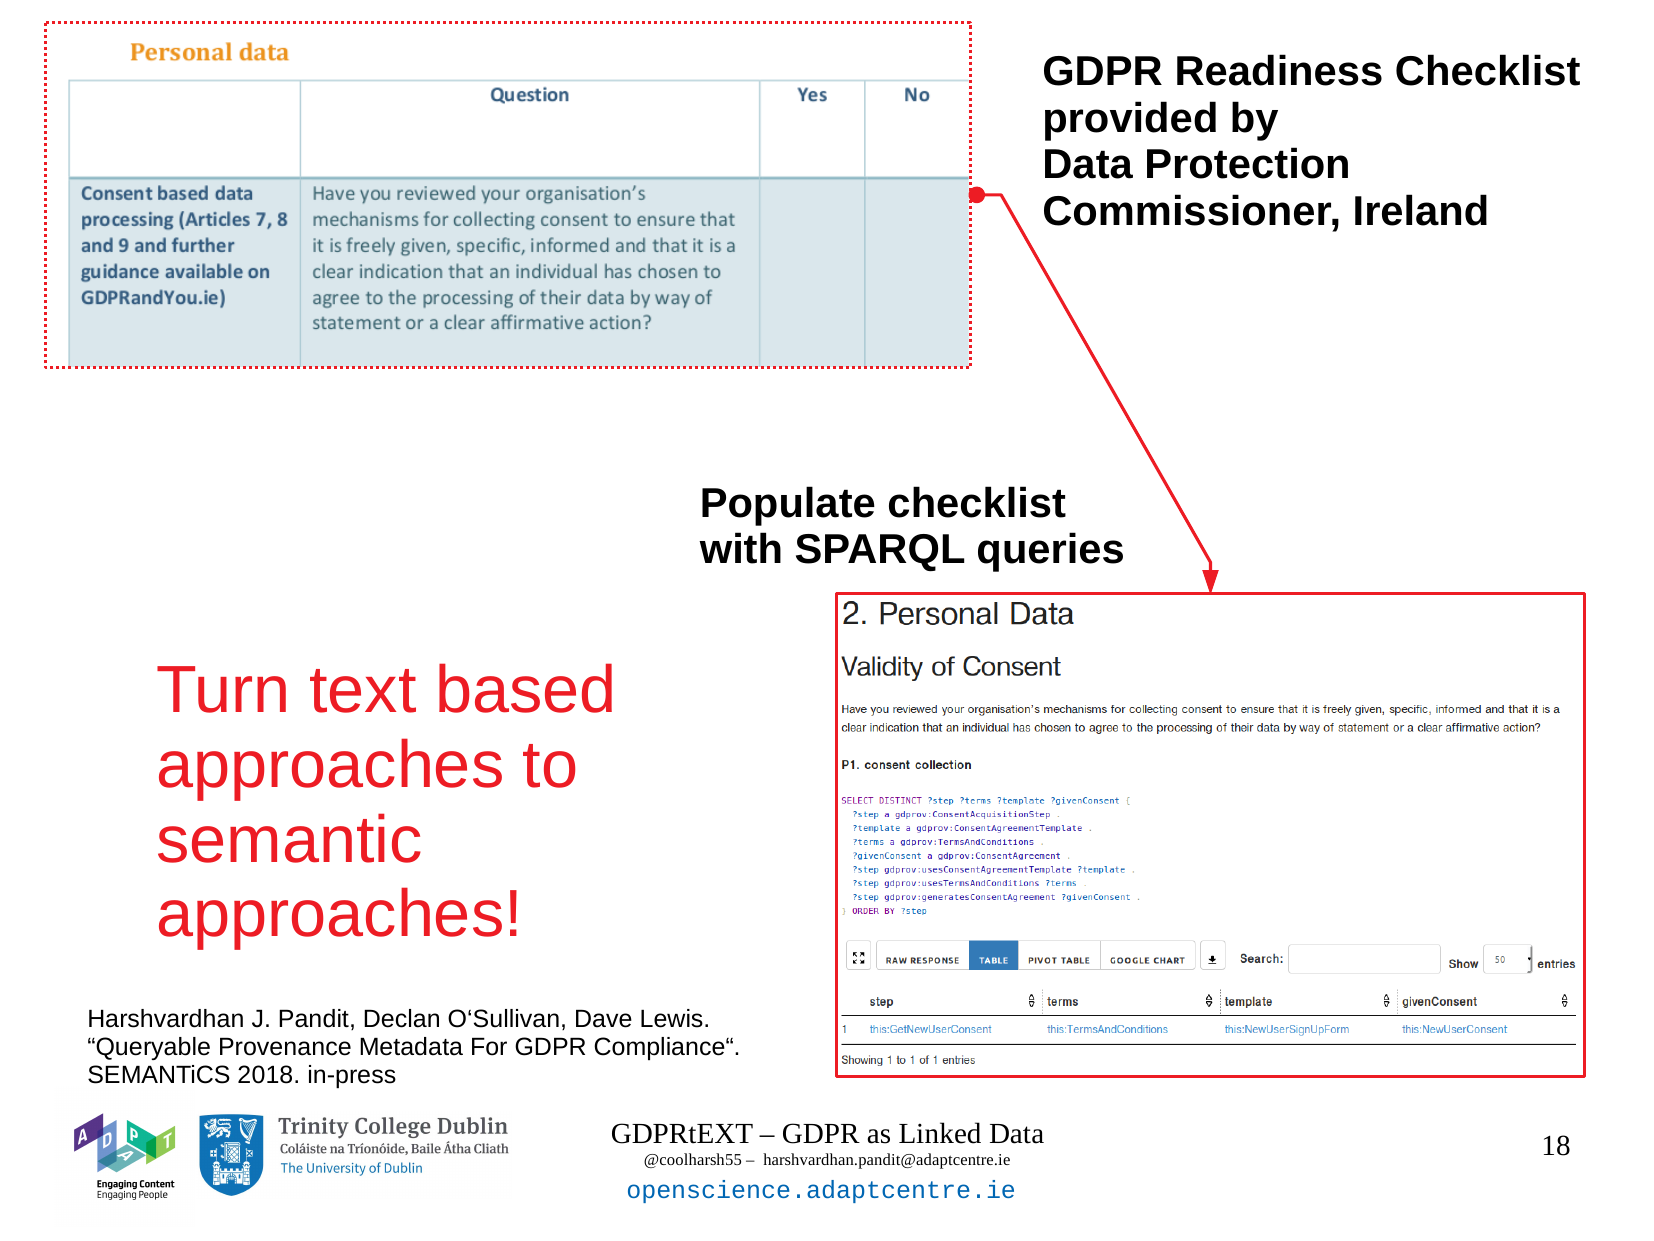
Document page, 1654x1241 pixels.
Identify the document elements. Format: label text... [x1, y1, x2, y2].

text_box Populate checklist with SPARQL queries [685, 472, 1146, 566]
text_box GDPR Readiness Checklist provided by Data Protection Commissioner, Ireland [1027, 40, 1642, 213]
text_box Harshvardhan J. Pandit, Declan O‘Sullivan, Dave Lewis. “Queryable Provenance Metadata For GDPR Compliance“. SEMANTiCS 2018. in-press [72, 997, 841, 1087]
picture [54, 1086, 195, 1227]
picture [196, 1111, 512, 1199]
picture [838, 594, 1583, 1075]
picture [47, 23, 969, 367]
text_box Turn text based approaches to semantic approaches! [106, 644, 733, 910]
